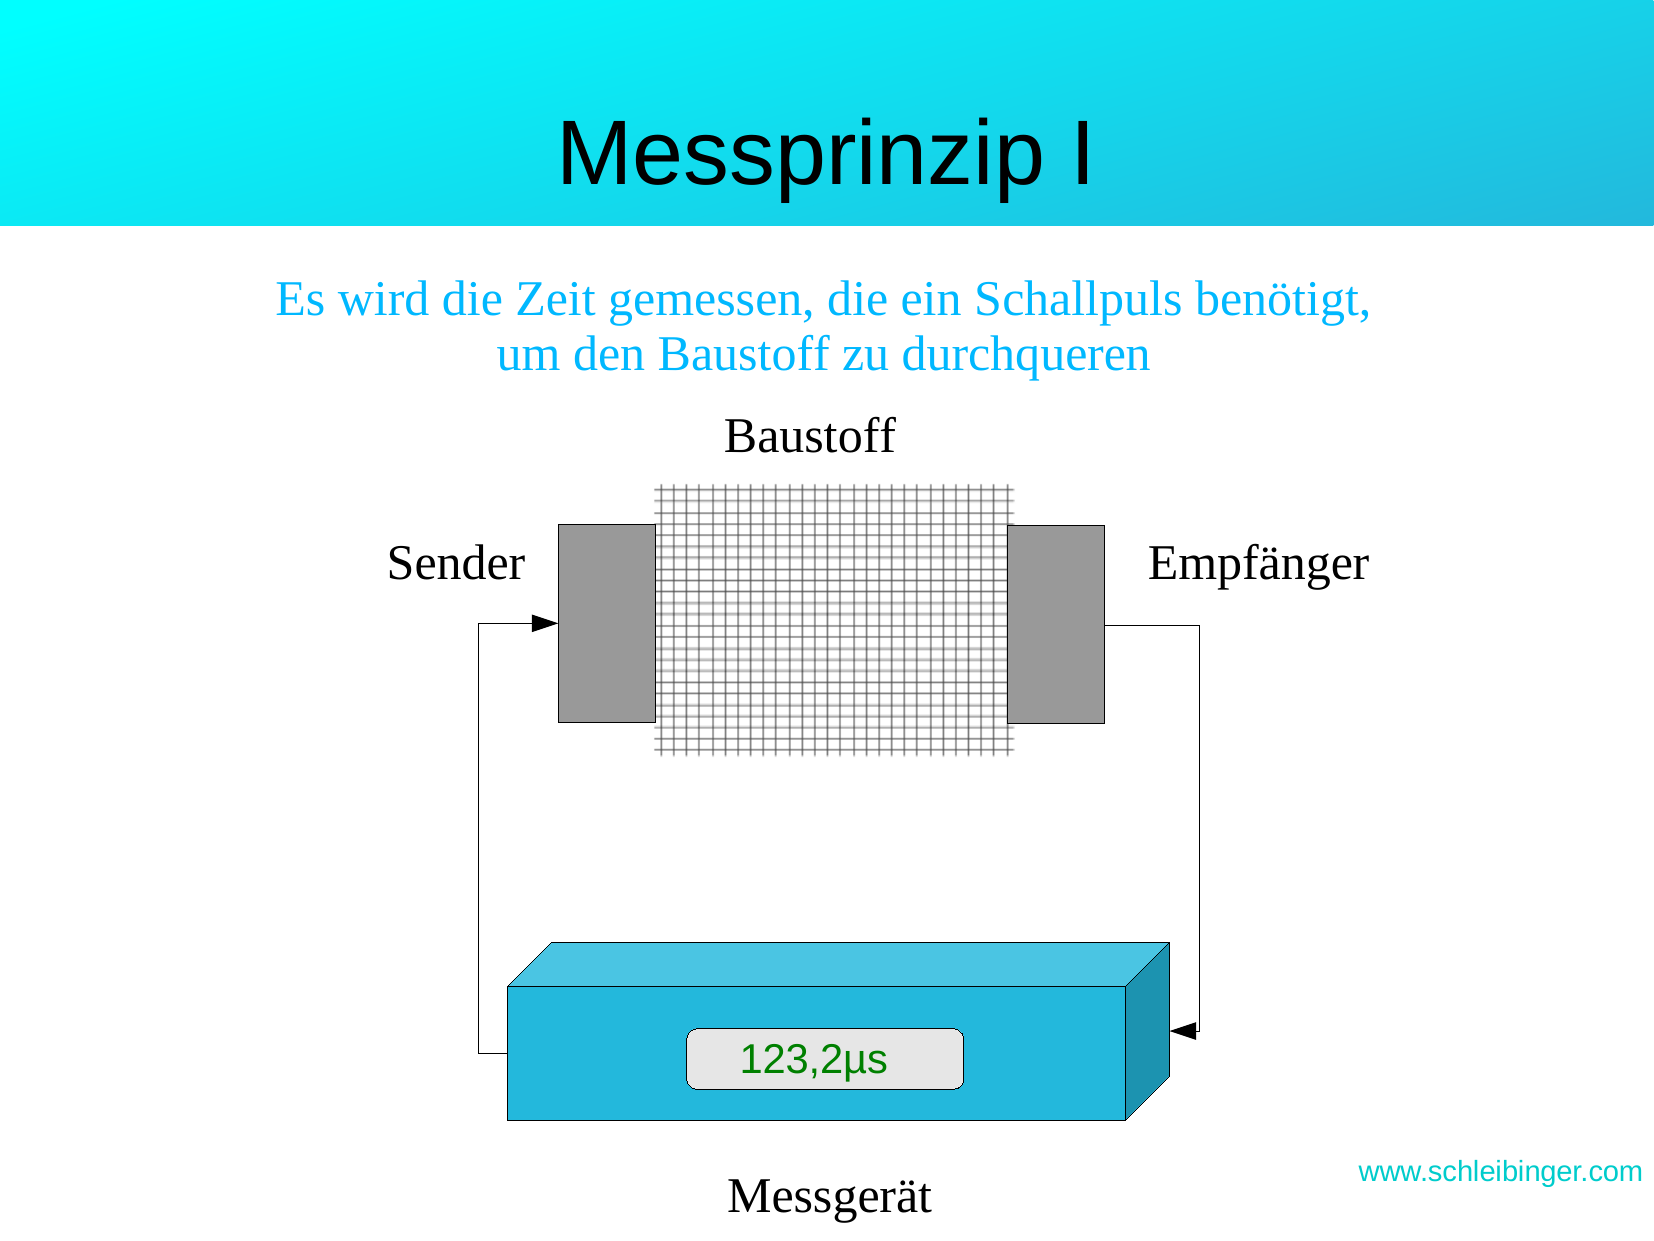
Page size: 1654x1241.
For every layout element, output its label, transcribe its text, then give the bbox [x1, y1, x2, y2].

picture [595, 439, 1073, 801]
text_box Sender [386, 535, 526, 591]
title Messprinzip I [82, 49, 1571, 257]
text_box [558, 524, 656, 723]
text_box Empfänger [1147, 535, 1371, 591]
text_box 123,2µs [739, 1036, 890, 1084]
text_box Es wird die Zeit gemessen, die ein Schallpuls benötigt, um den Baustoff zu durchqueren [275, 270, 1373, 382]
text_box [507, 942, 1170, 1121]
text_box Messgerät [727, 1167, 934, 1224]
text_box [1007, 525, 1105, 724]
text_box Baustoff [724, 408, 897, 464]
